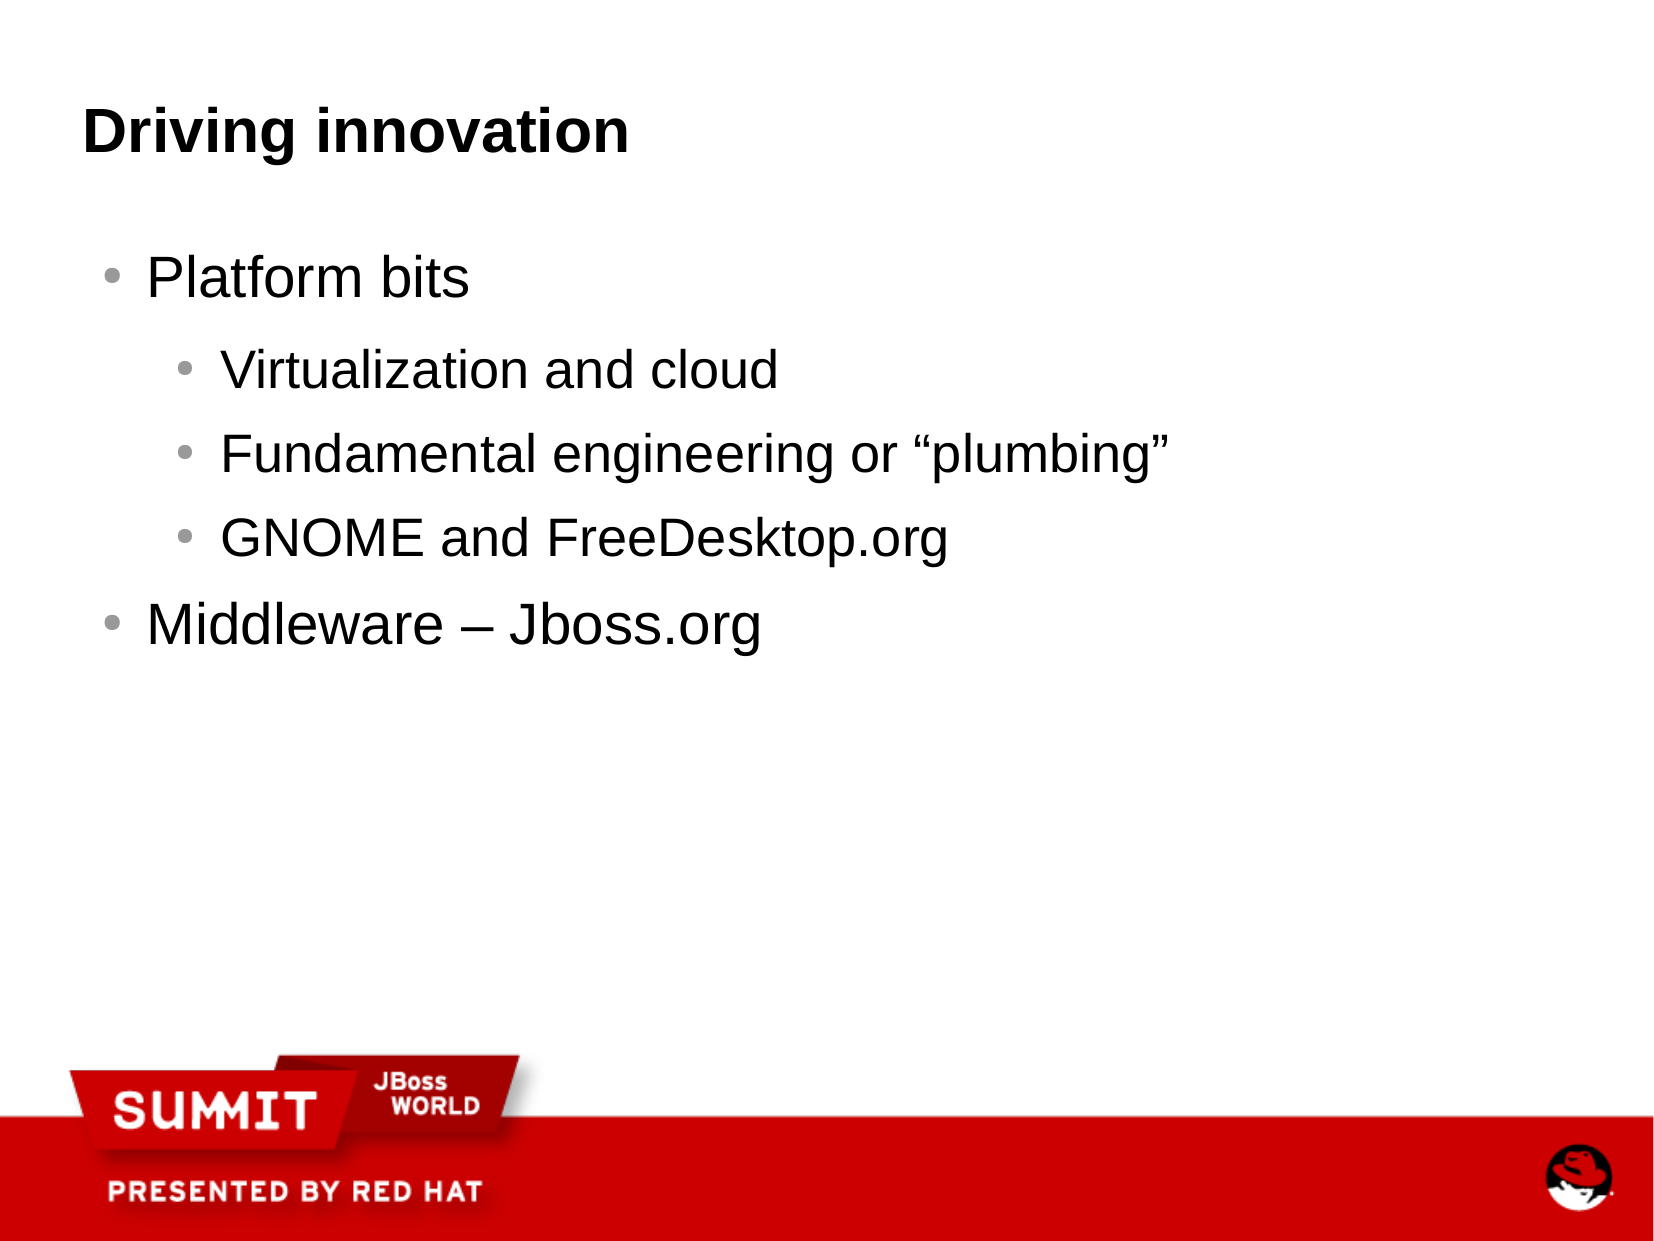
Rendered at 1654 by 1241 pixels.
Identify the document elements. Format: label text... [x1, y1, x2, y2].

picture [0, 1043, 1654, 1241]
list Platform bits Virtualization and cloud Fundamental engineering or “plumbing” GNOME and FreeDesktop.org Middleware – Jboss.org [86, 244, 1576, 1039]
title Driving innovation [82, 37, 1571, 226]
